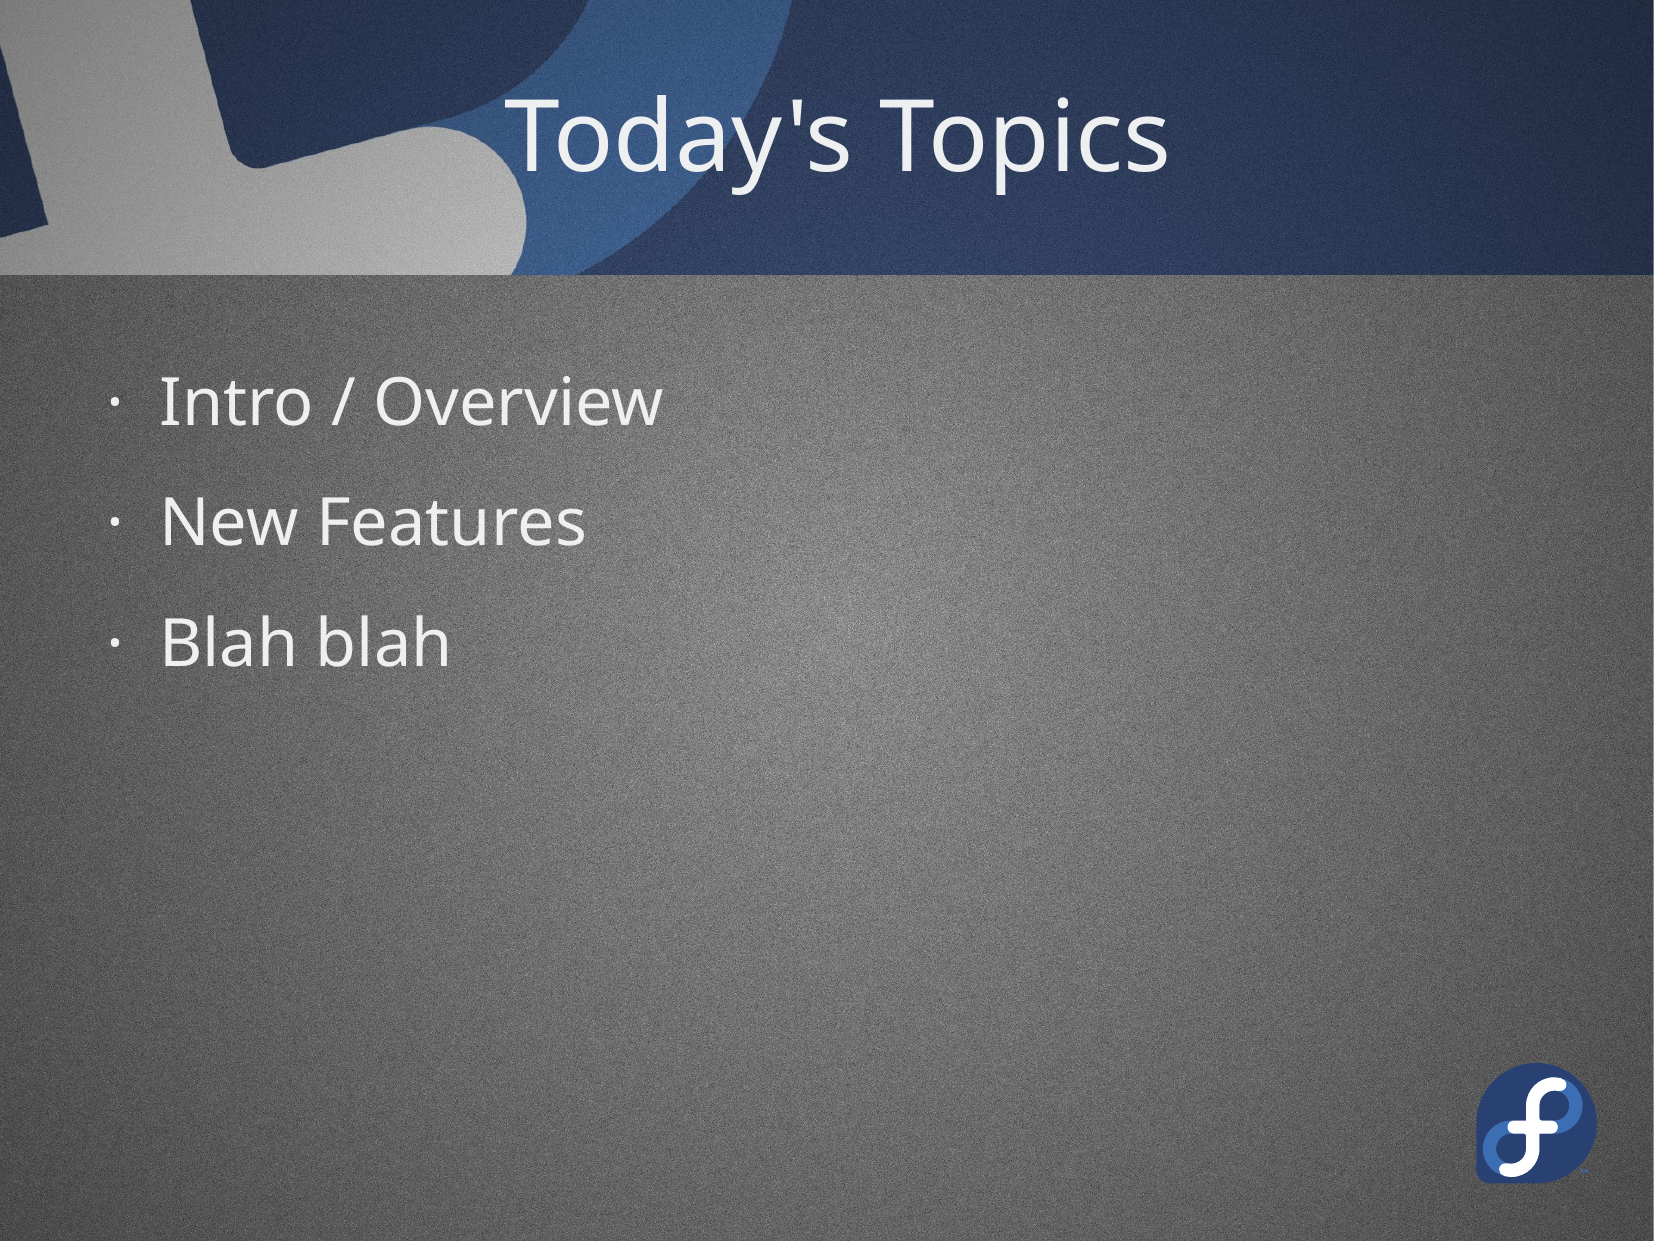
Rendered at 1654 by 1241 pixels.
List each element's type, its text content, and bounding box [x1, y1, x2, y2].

picture [0, 0, 1654, 1241]
title Today's Topics [100, 29, 1577, 237]
list Intro / Overview New Features Blah blah [88, 354, 1565, 1063]
